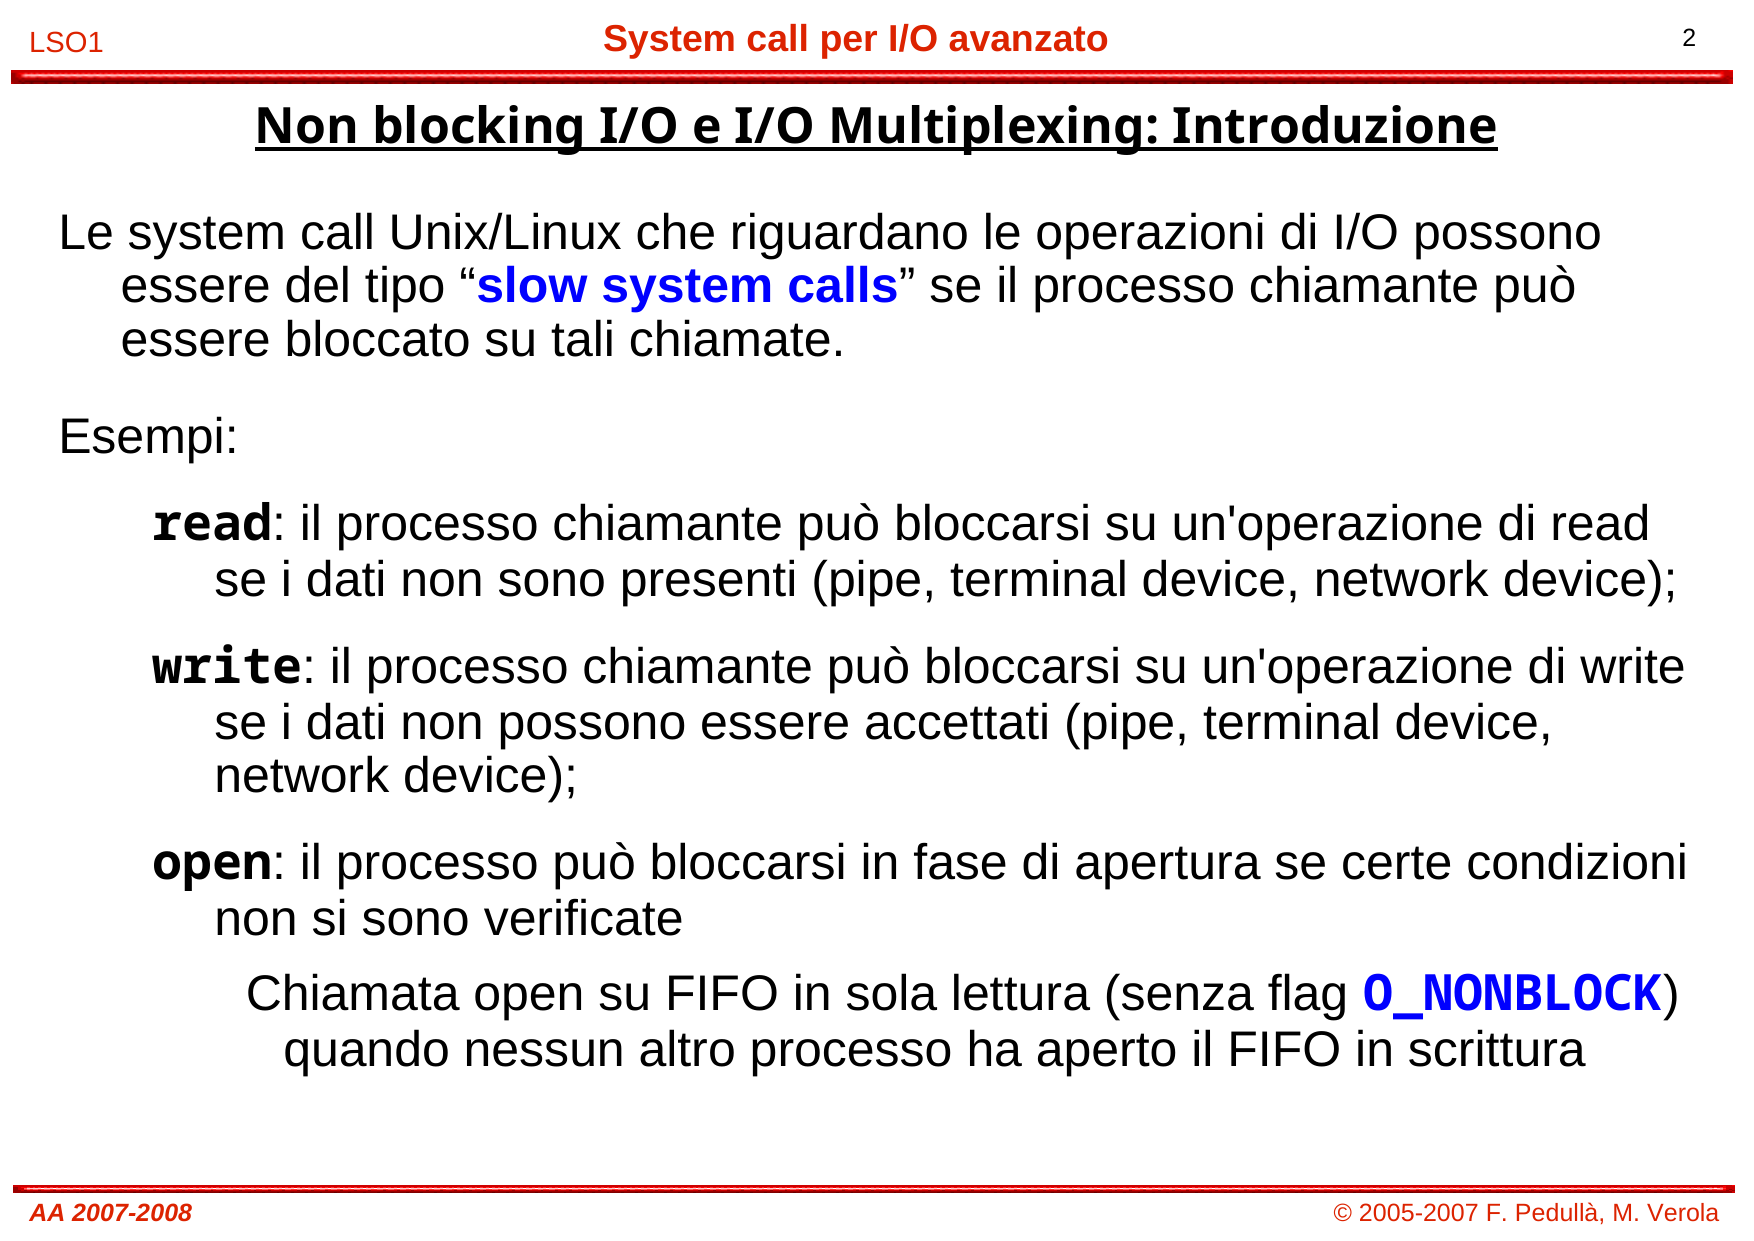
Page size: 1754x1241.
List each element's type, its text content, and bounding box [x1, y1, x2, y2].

picture [13, 1185, 1735, 1193]
title Non blocking I/O e I/O Multiplexing: Introduzione [40, 78, 1713, 174]
list Le system call Unix/Linux che riguardano le operazioni di I/O possono essere del tipo “slow system calls” se il processo chiamante può essere bloccato su tali chiamate. Esempi: read: il processo chiamante può bloccarsi su un'operazione di read se i dati non sono presenti (pipe, terminal device, network device); write: il processo chiamante può bloccarsi su un'operazione di write se i dati non possono essere accettati (pipe, terminal device, network device); open: il processo può bloccarsi in fase di apertura se certe condizioni non si sono verificate Chiamata open su FIFO in sola lettura (senza flag O_NONBLOCK) quando nessun altro processo ha aperto il FIFO in scrittura [58, 206, 1696, 1189]
picture [11, 70, 1733, 84]
